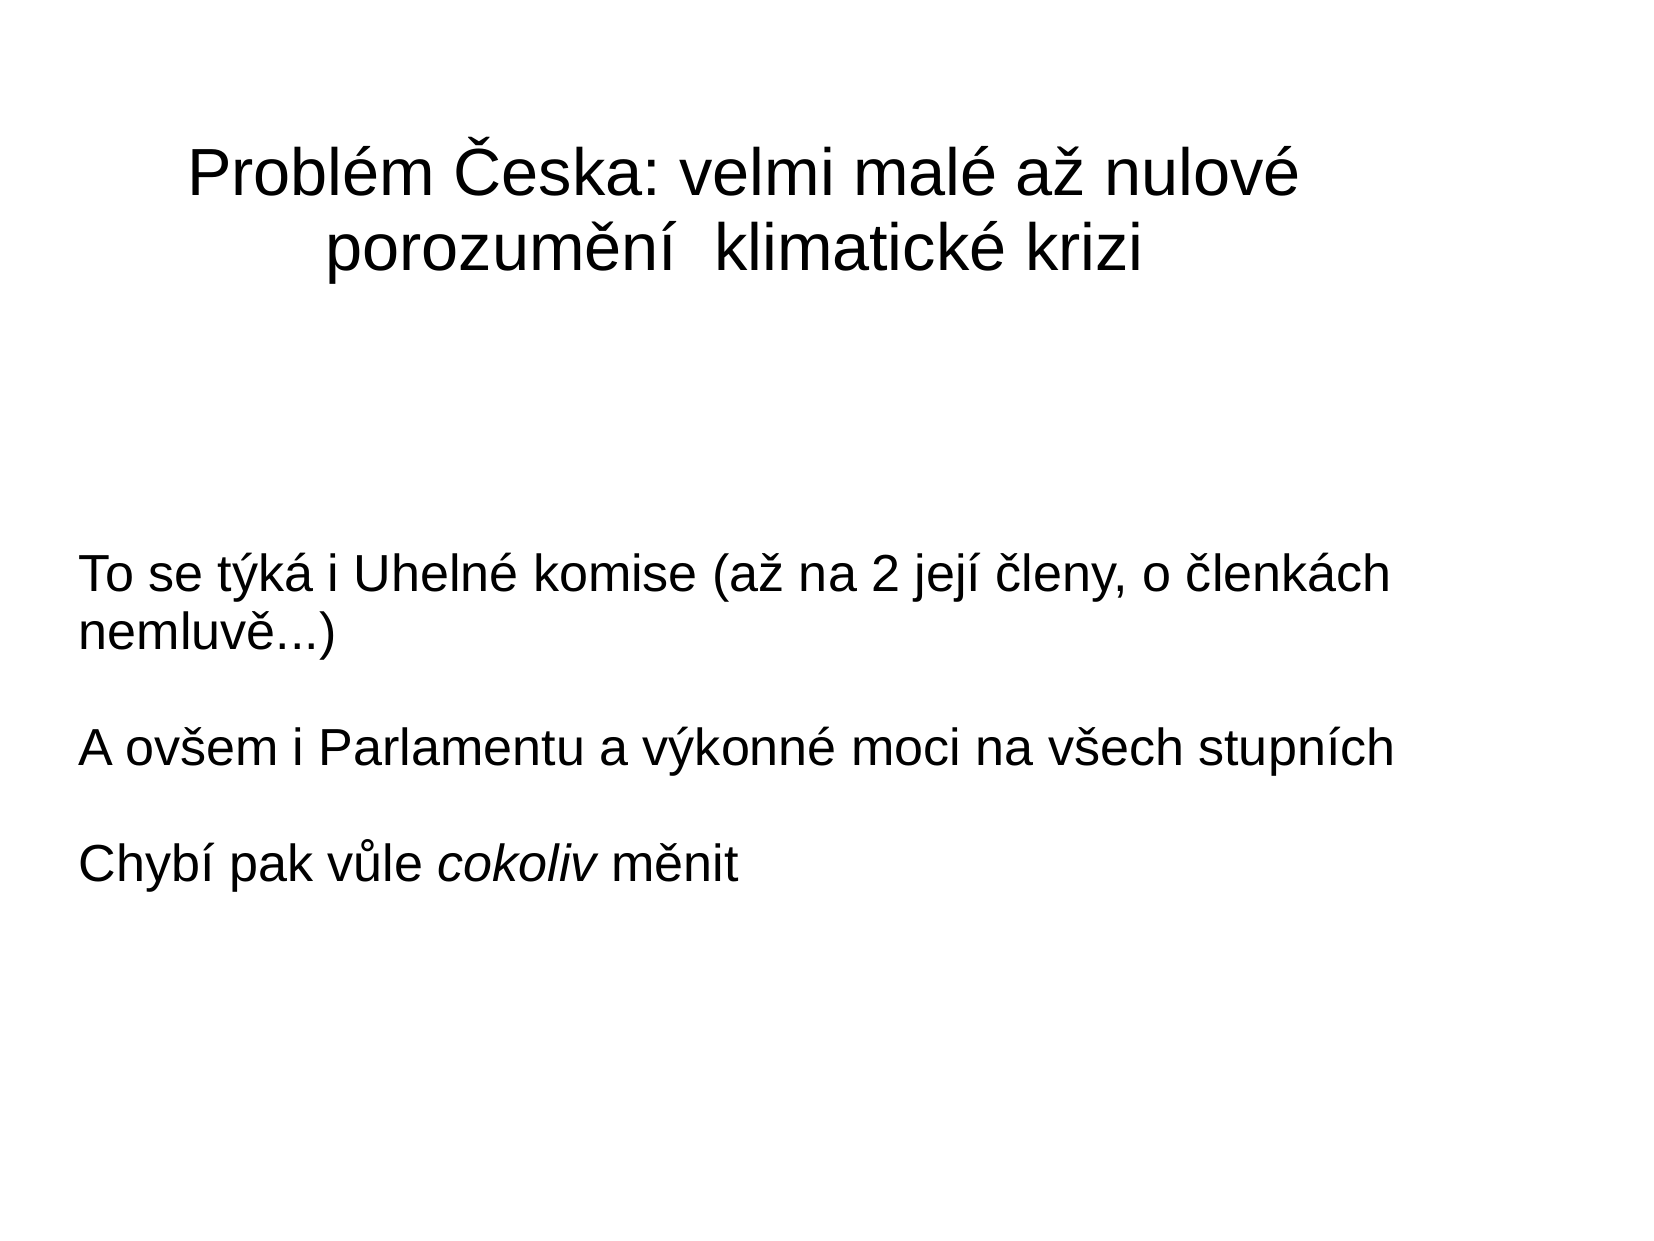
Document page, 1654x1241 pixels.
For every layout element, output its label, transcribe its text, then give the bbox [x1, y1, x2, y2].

title Problém Česka: velmi malé až nulové porozumění klimatické krizi [60, 17, 1411, 304]
subtitle To se týká i Uhelné komise (až na 2 její členy, o členkách nemluvě...) A ovšem i Parlamentu a výkonné moci na všech stupních Chybí pak vůle cokoliv měnit [78, 292, 1429, 1144]
